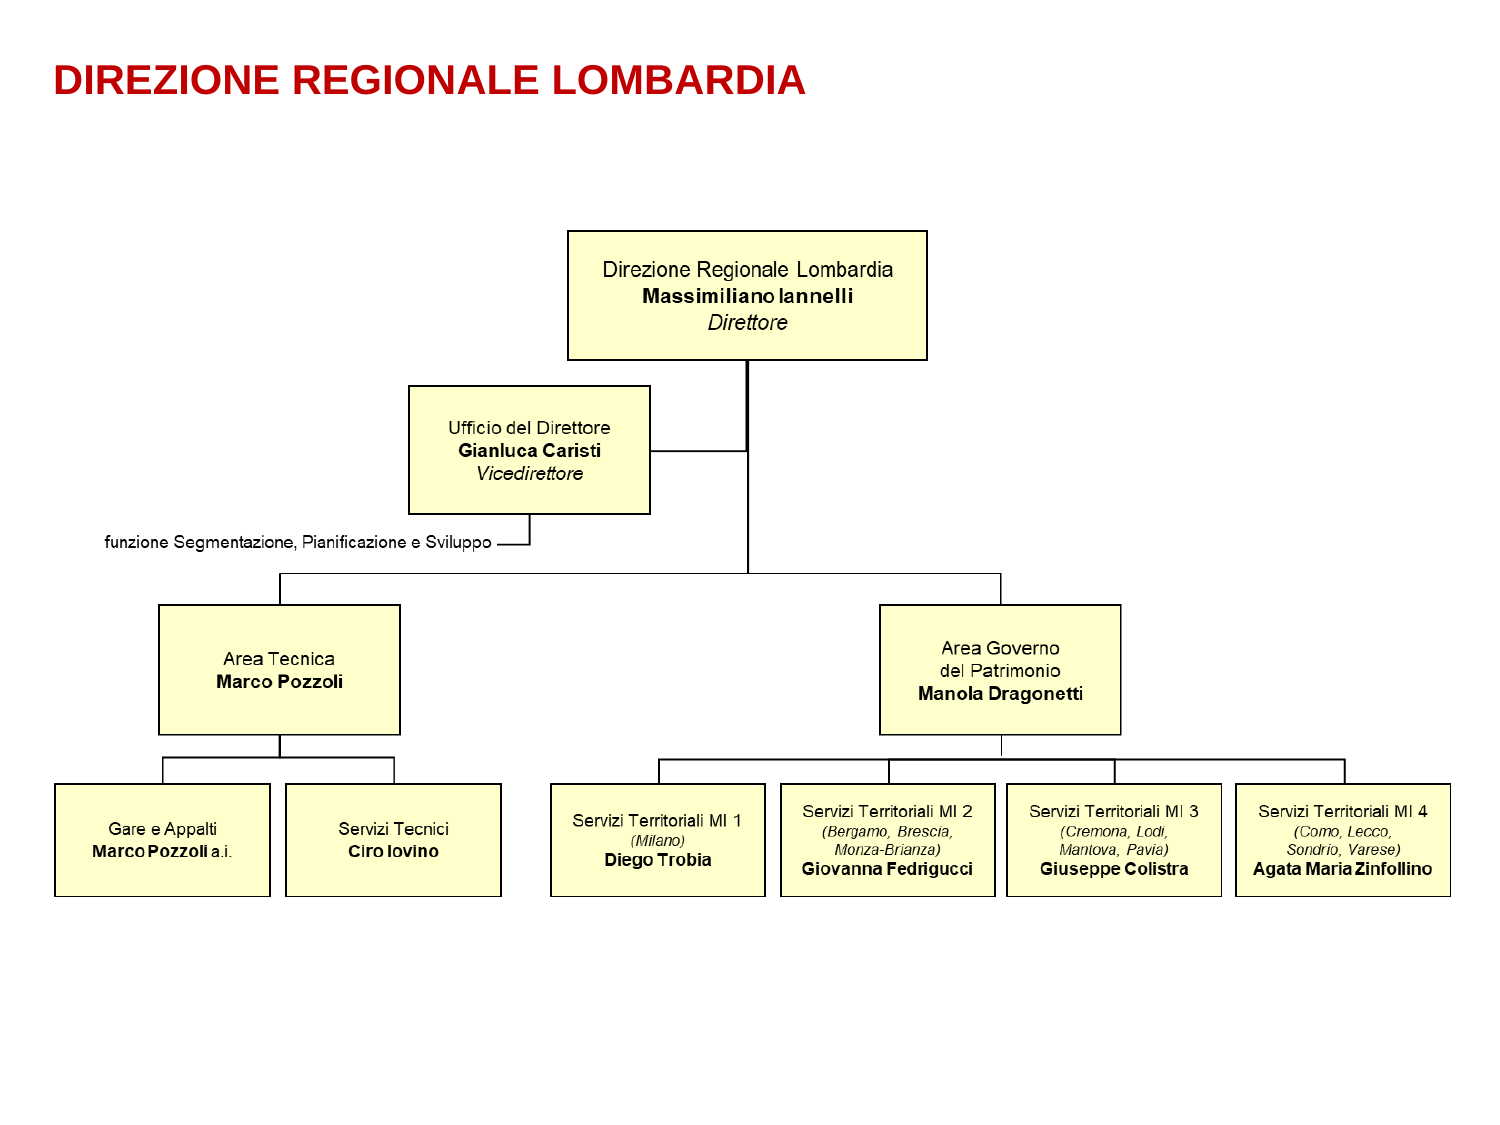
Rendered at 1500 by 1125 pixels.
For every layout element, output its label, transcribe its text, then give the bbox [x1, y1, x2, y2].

text_box DIREZIONE REGIONALE LOMBARDIA [38, 45, 1500, 128]
picture [54, 230, 1451, 897]
